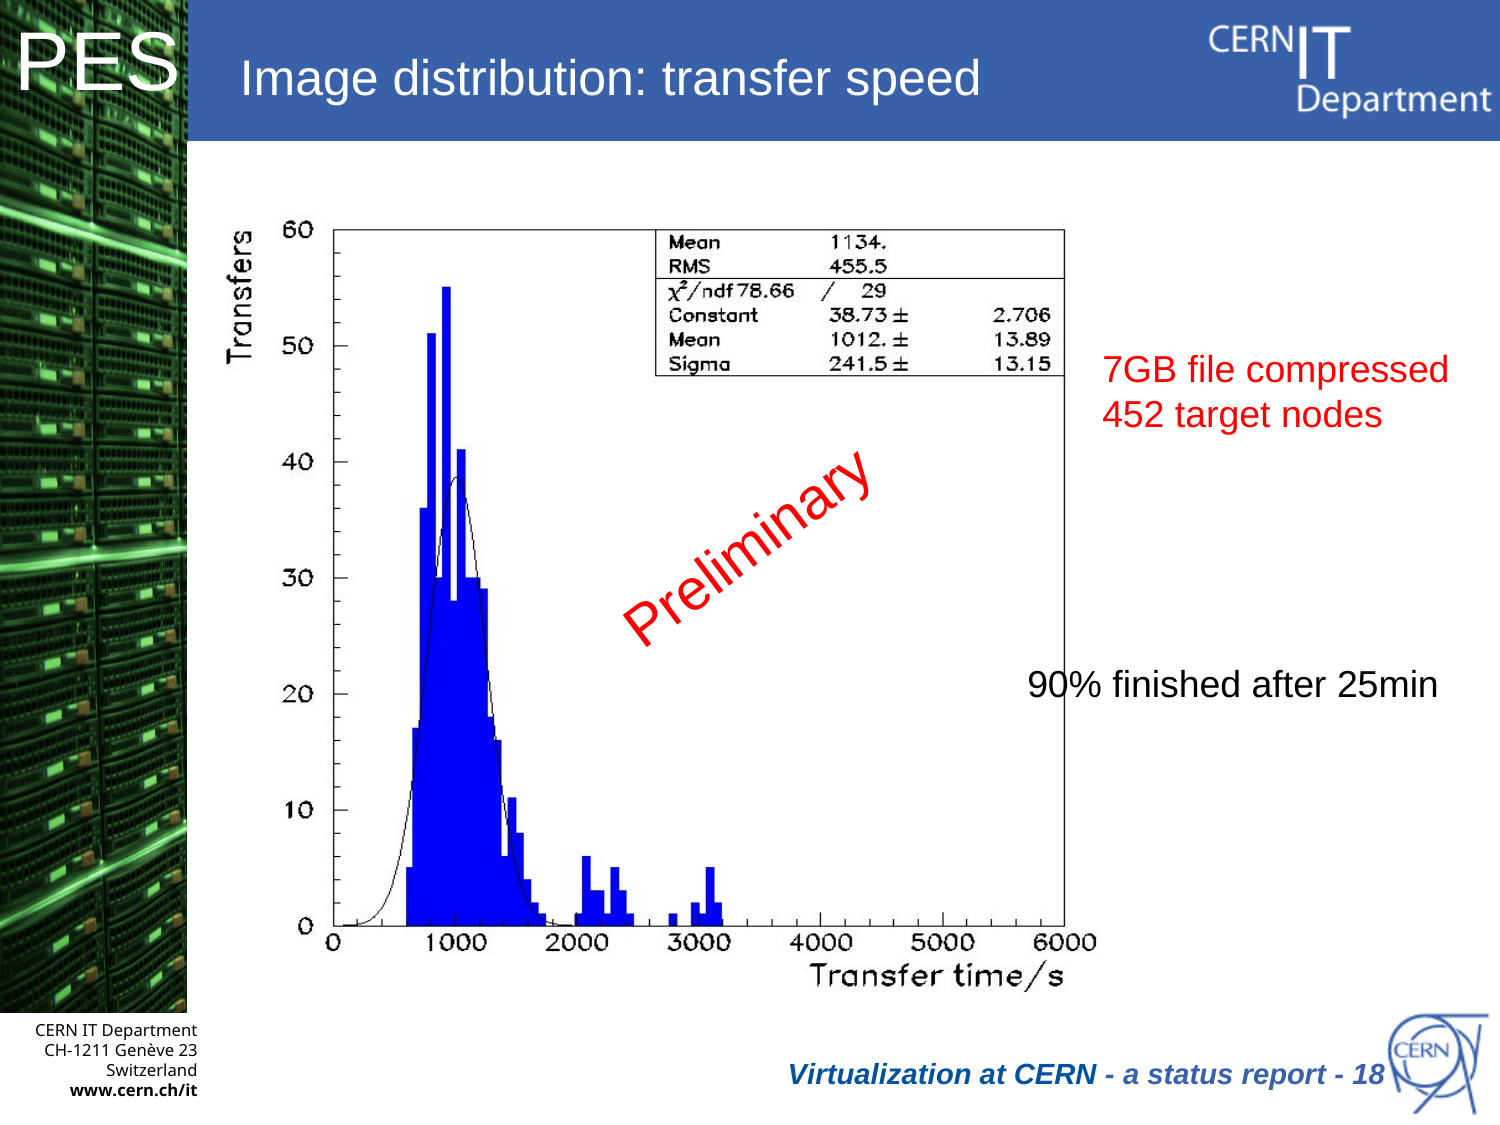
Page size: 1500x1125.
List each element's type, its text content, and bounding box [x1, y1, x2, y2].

text_box Preliminary [592, 413, 901, 676]
text_box 90% finished after 25min [1012, 652, 1454, 713]
text_box 7GB file compressed 452 target nodes [1087, 337, 1500, 518]
picture [0, 0, 1500, 1013]
text_box Image distribution: transfer speed [225, 37, 997, 113]
picture [1387, 1012, 1490, 1115]
